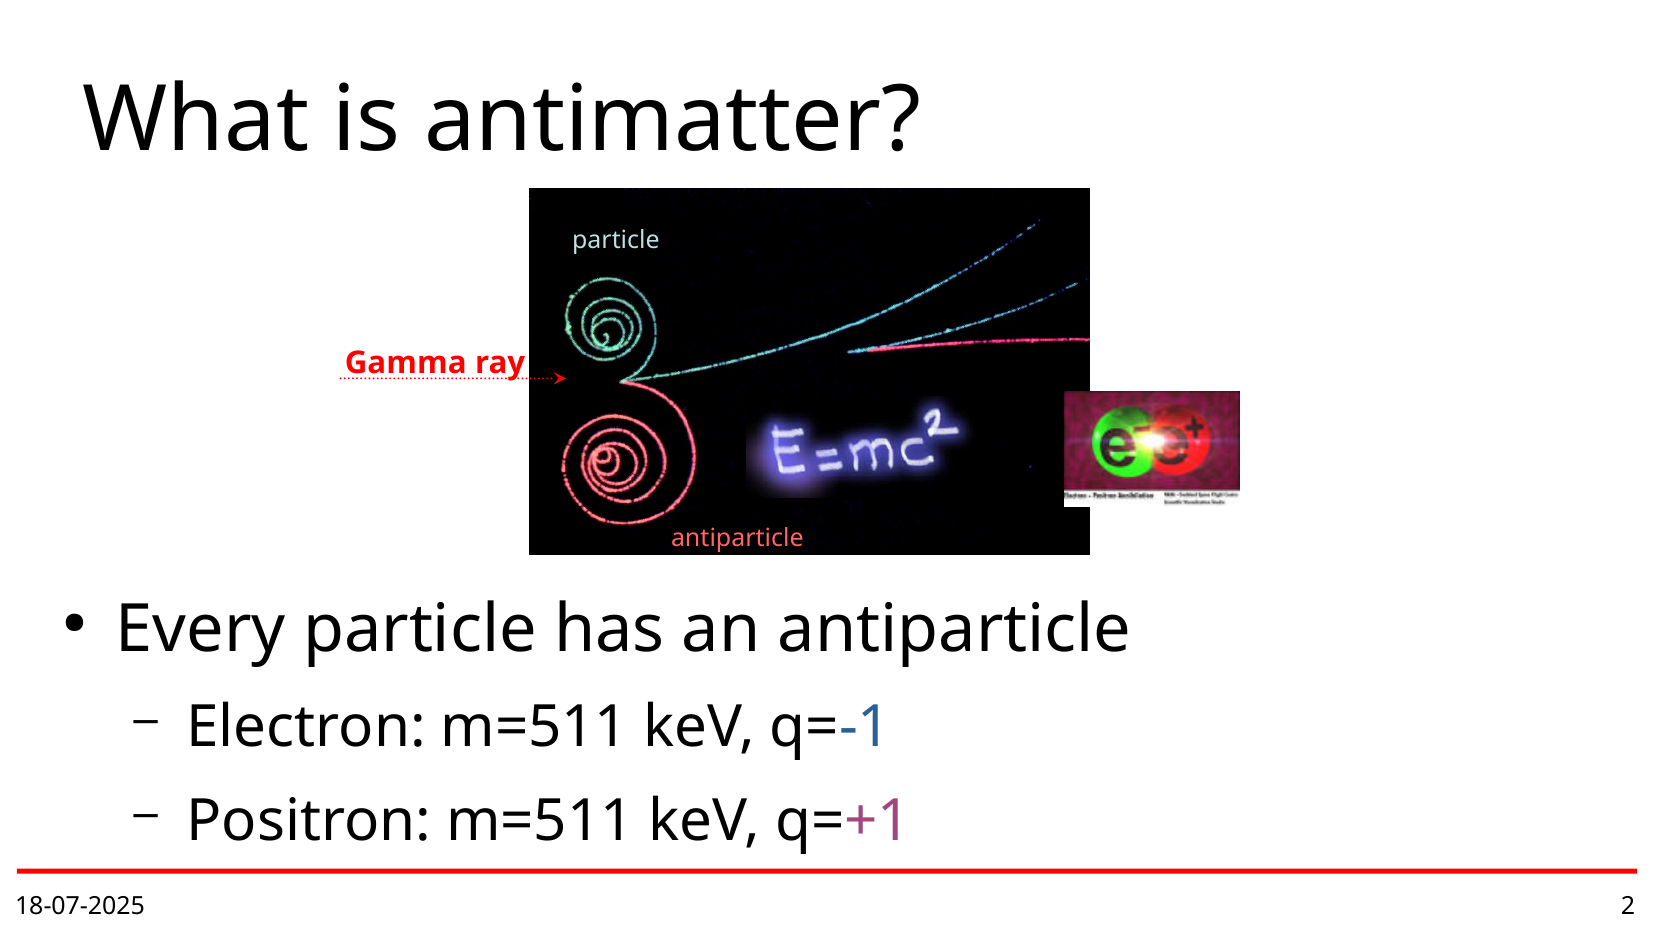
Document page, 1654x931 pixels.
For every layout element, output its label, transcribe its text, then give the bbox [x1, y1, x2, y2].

text_box antiparticle [656, 513, 819, 559]
text_box particle [557, 215, 675, 261]
list Every particle has an antiparticle Electron: m=511 keV, q=-1 Positron: m=511 keV, q=+1 [45, 584, 1636, 855]
picture [529, 188, 1240, 555]
title What is antimatter? [82, 37, 1571, 193]
text_box Gamma ray [329, 334, 541, 387]
